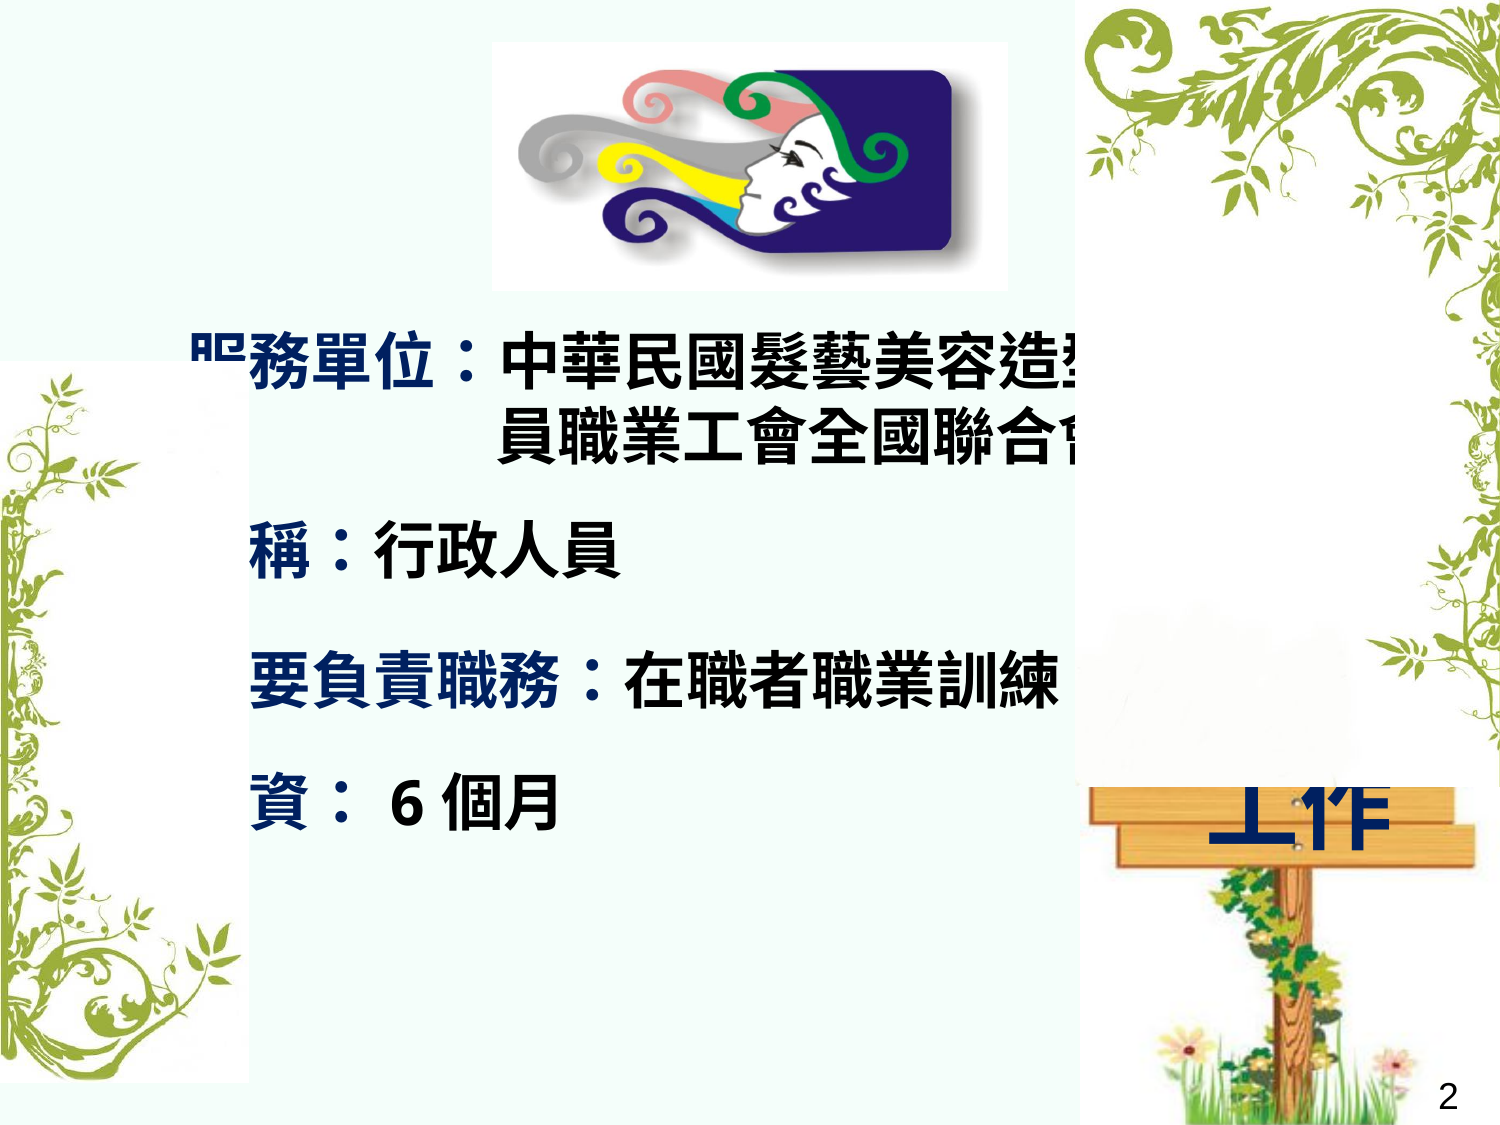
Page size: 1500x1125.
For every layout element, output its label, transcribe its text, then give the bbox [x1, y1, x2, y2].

text_box 年資：6個月 [249, 755, 751, 847]
text_box 主要負責職務：在職者職業訓練 [249, 633, 1075, 725]
picture [492, 42, 1008, 291]
text_box 服務單位：中華民國髮藝美容造型技術指導 員職業工會全國聯合會 [171, 314, 1075, 482]
text_box 2 [1423, 1064, 1483, 1125]
text_box 工作 [1187, 787, 1412, 870]
picture [1075, 0, 1500, 1125]
picture [0, 361, 249, 1083]
text_box 職稱：行政人員 [249, 503, 762, 595]
